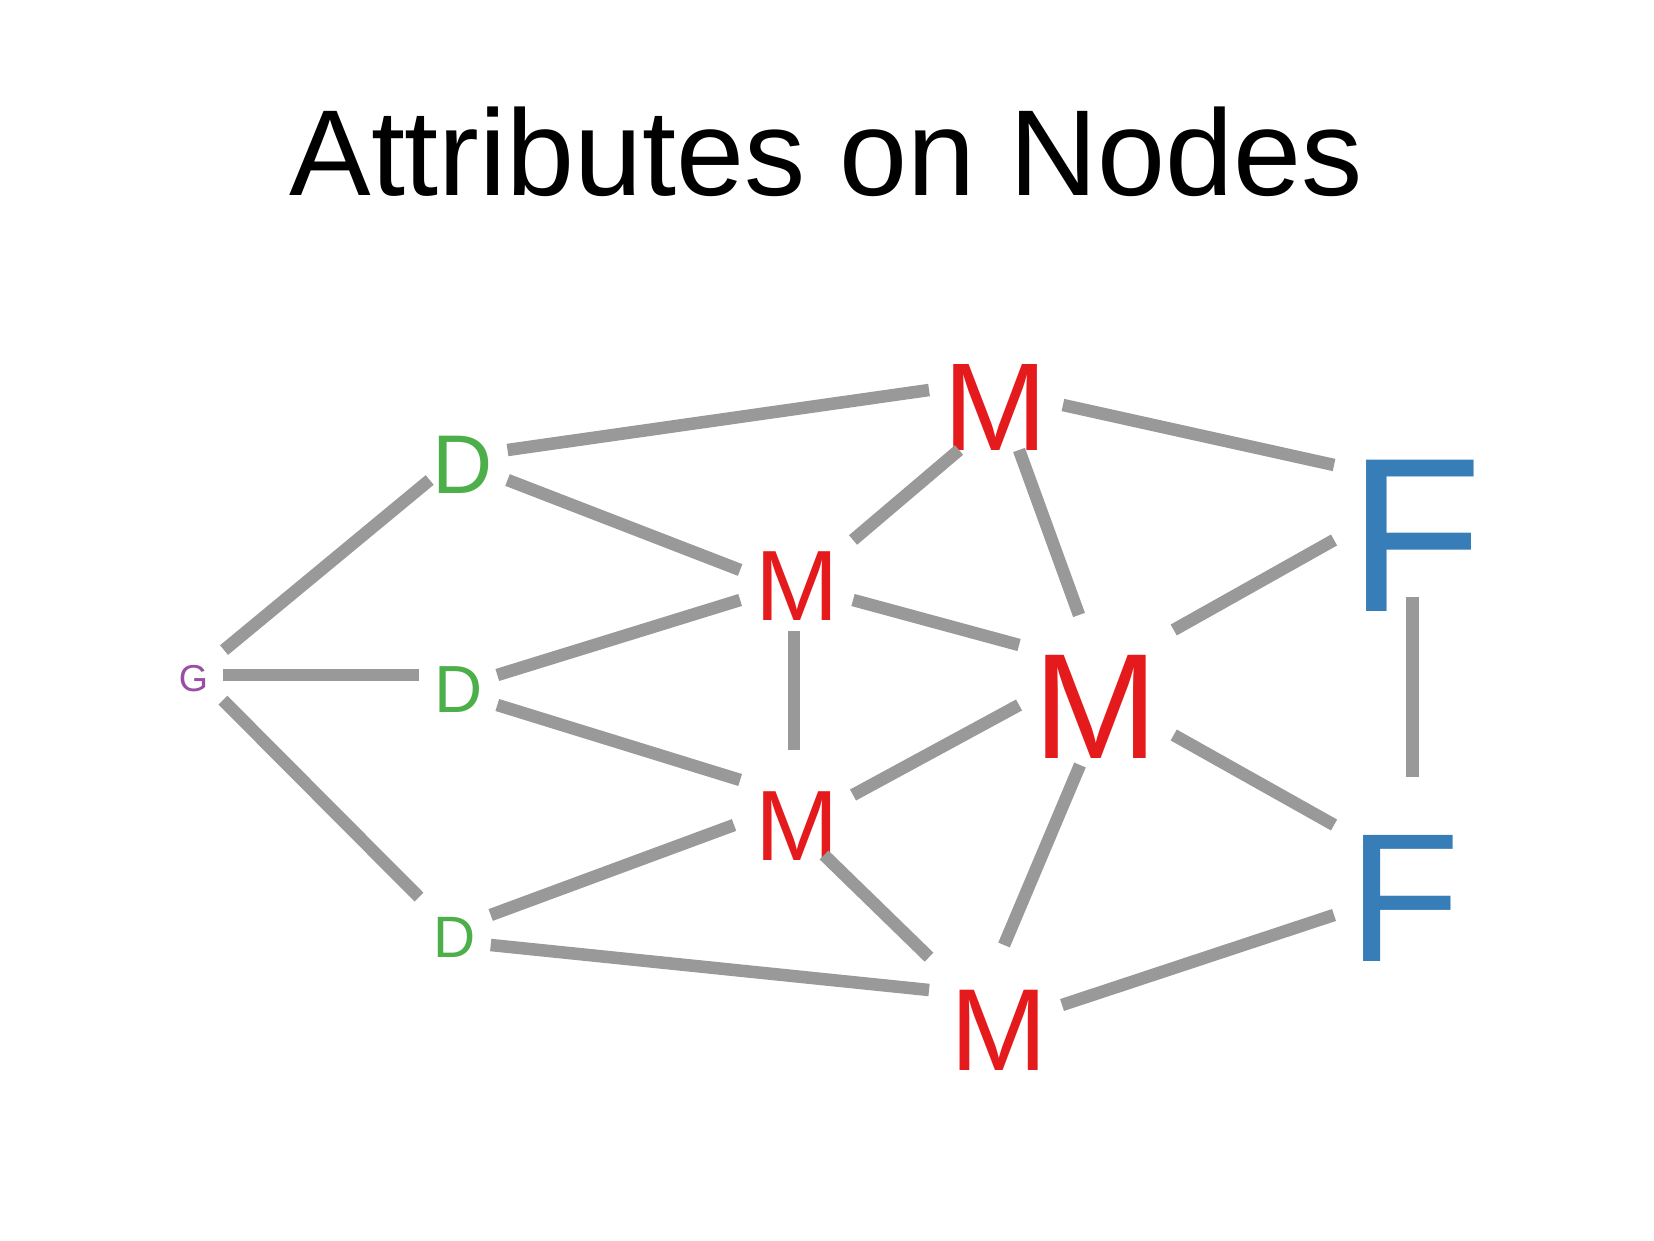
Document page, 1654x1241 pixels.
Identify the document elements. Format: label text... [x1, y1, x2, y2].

text_box D [419, 645, 498, 723]
text_box M [740, 522, 854, 631]
text_box F [1334, 788, 1476, 976]
text_box D [419, 897, 491, 967]
text_box M [929, 330, 1063, 463]
title Attributes on Nodes [82, 49, 1571, 257]
text_box G [164, 650, 223, 701]
text_box F [1334, 405, 1500, 627]
text_box D [417, 410, 508, 504]
text_box M [1019, 615, 1174, 771]
text_box M [935, 957, 1063, 1082]
text_box M [740, 762, 854, 871]
